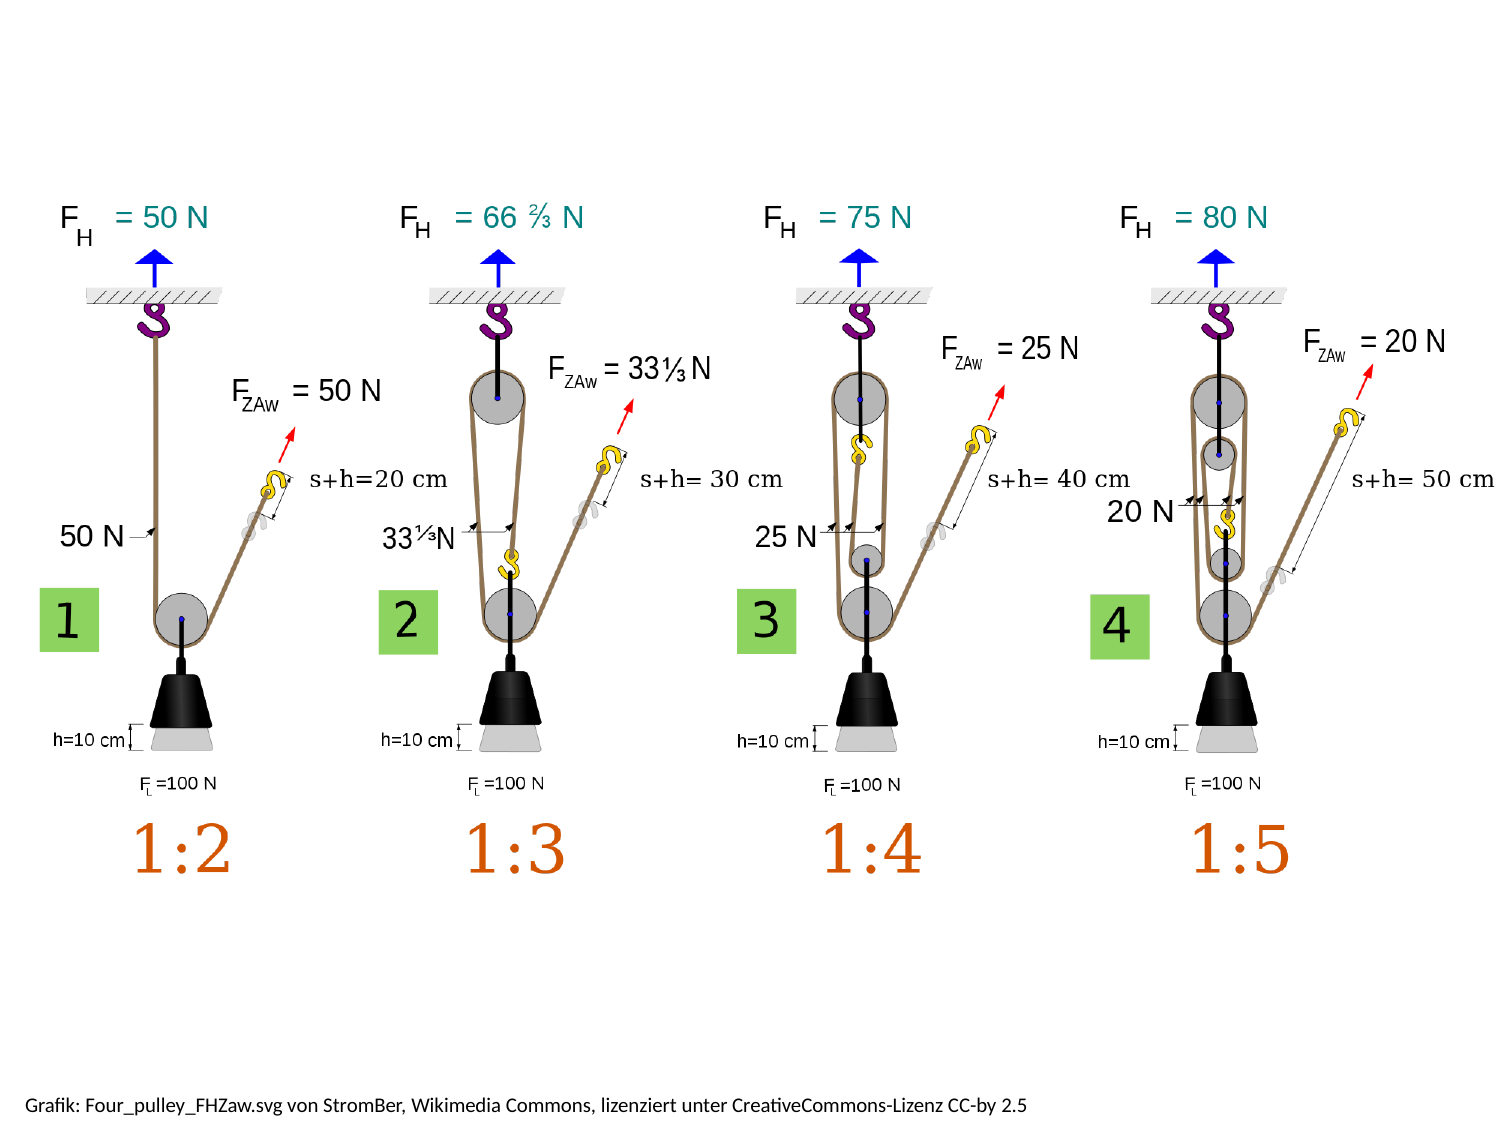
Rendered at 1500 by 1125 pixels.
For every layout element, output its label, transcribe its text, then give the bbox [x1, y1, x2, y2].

picture [0, 163, 1500, 914]
text_box Grafik: Four_pulley_FHZaw.svg von StromBer, Wikimedia Commons, lizenziert unter CreativeCommons-Lizenz CC-by 2.5 [10, 1084, 1043, 1125]
